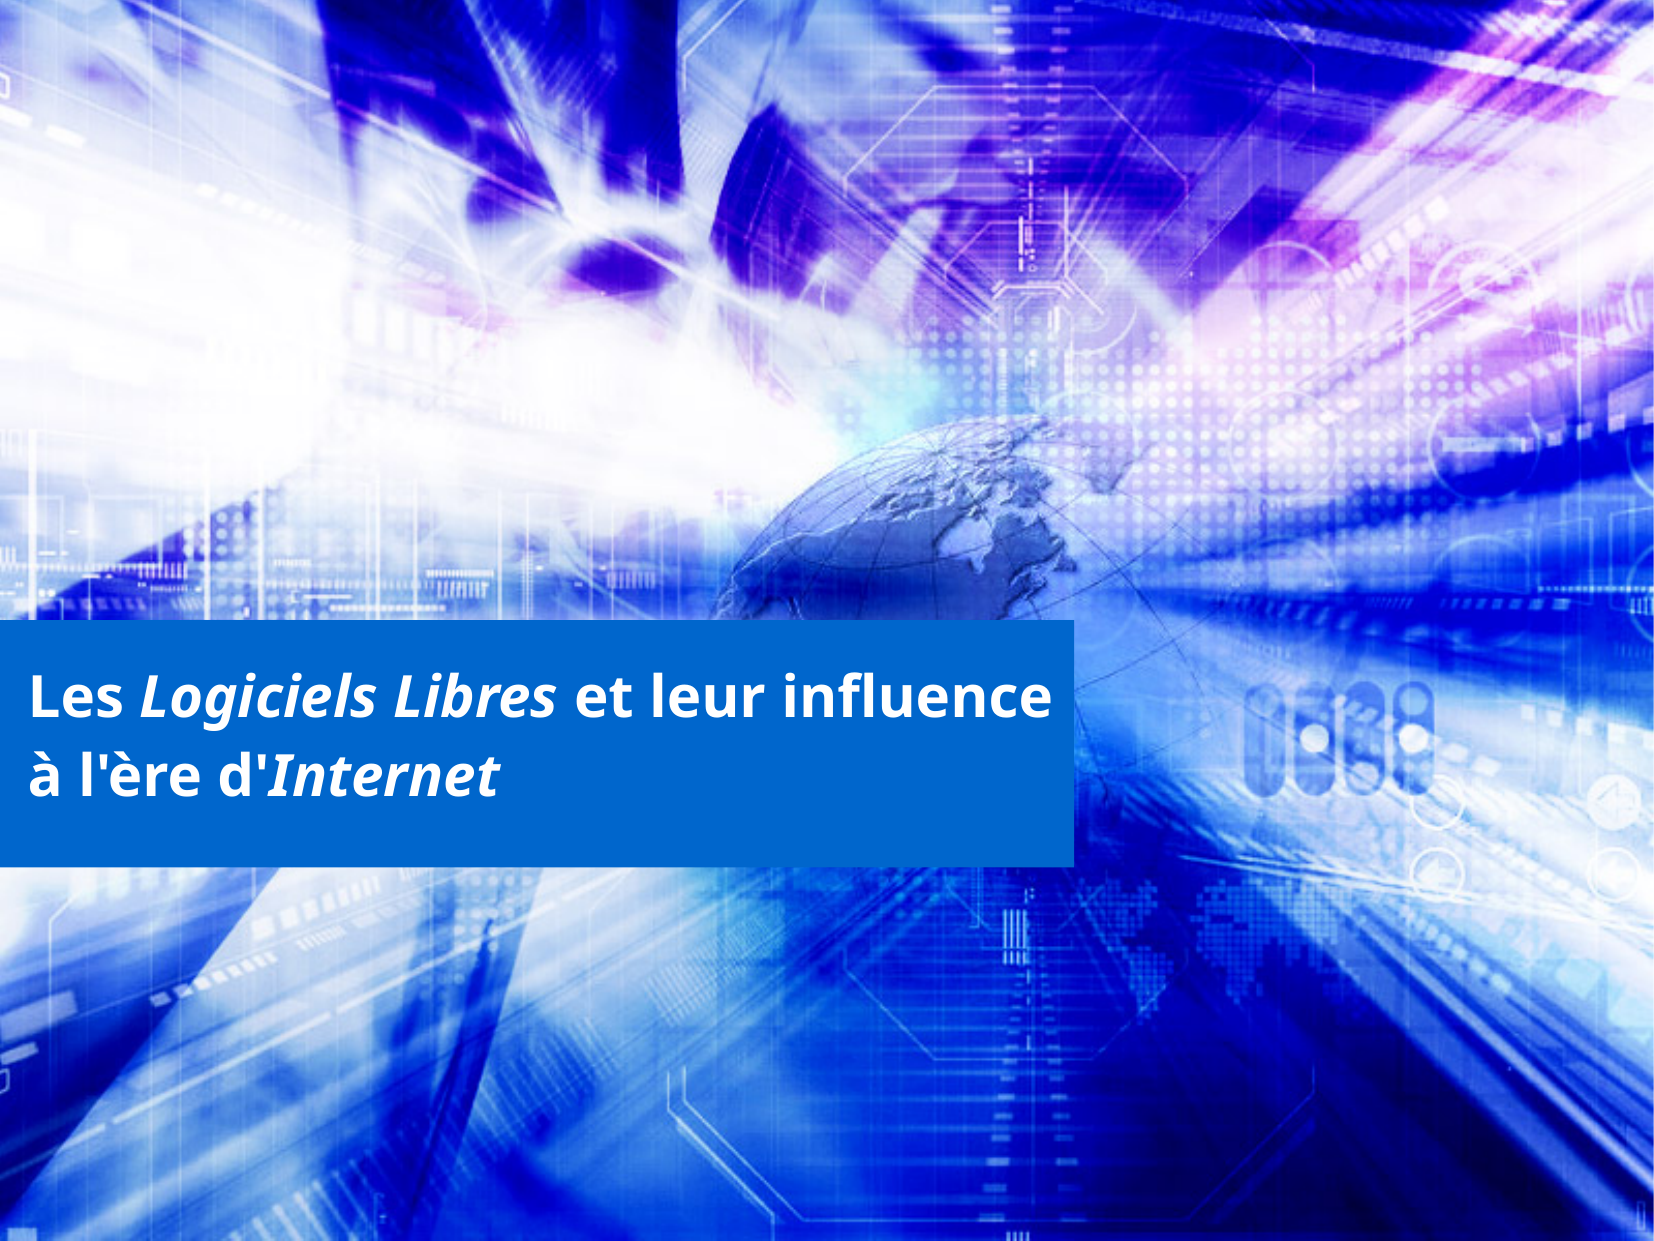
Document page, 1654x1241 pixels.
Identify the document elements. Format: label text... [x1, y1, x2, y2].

title Les Logiciels Libres et leur influence à l'ère d'Internet [12, 618, 1107, 851]
picture [0, 0, 1654, 1241]
